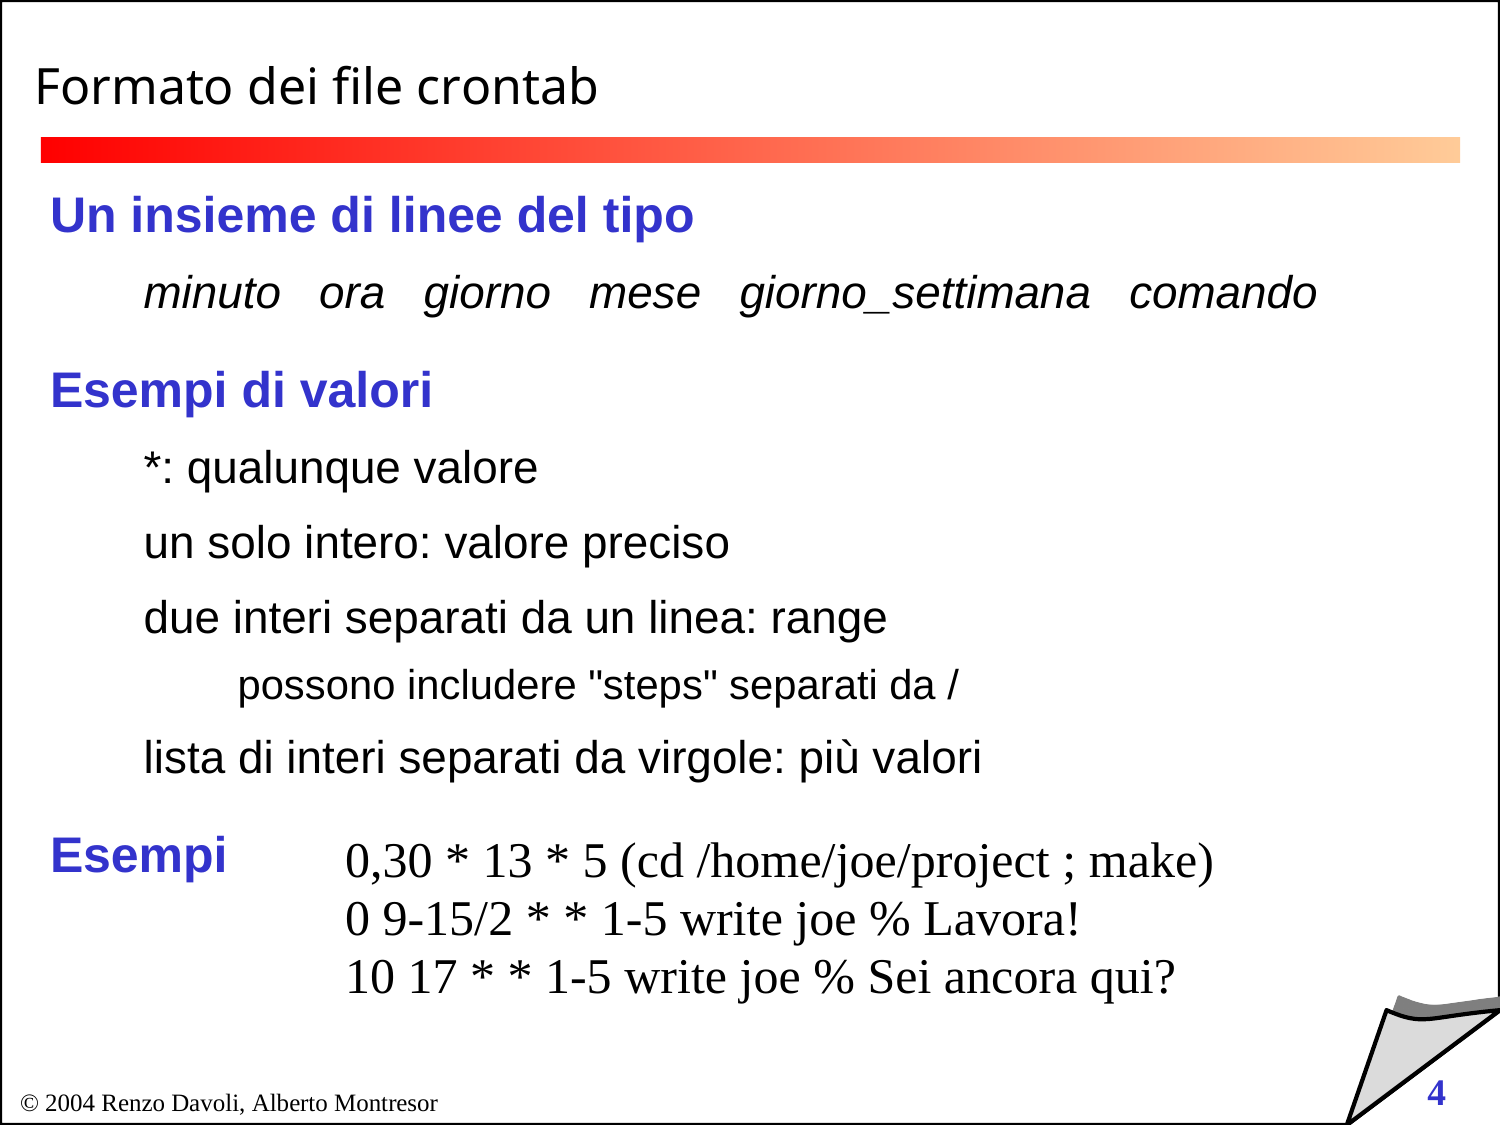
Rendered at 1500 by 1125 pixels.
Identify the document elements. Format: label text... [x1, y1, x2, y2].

list Un insieme di linee del tipo minuto ora giorno mese giorno_settimana comando Esempi di valori *: qualunque valore un solo intero: valore preciso due interi separati da un linea: range possono includere "steps" separati da / lista di interi separati da virgole: più valori Esempi [50, 187, 1450, 883]
title Formato dei file crontab [34, 44, 1466, 131]
text_box 0,30 * 13 * 5 (cd /home/joe/project ; make) 0 9-15/2 * * 1-5 write joe % Lavora! 10 17 * * 1-5 write joe % Sei ancora qui? [251, 830, 1478, 1032]
